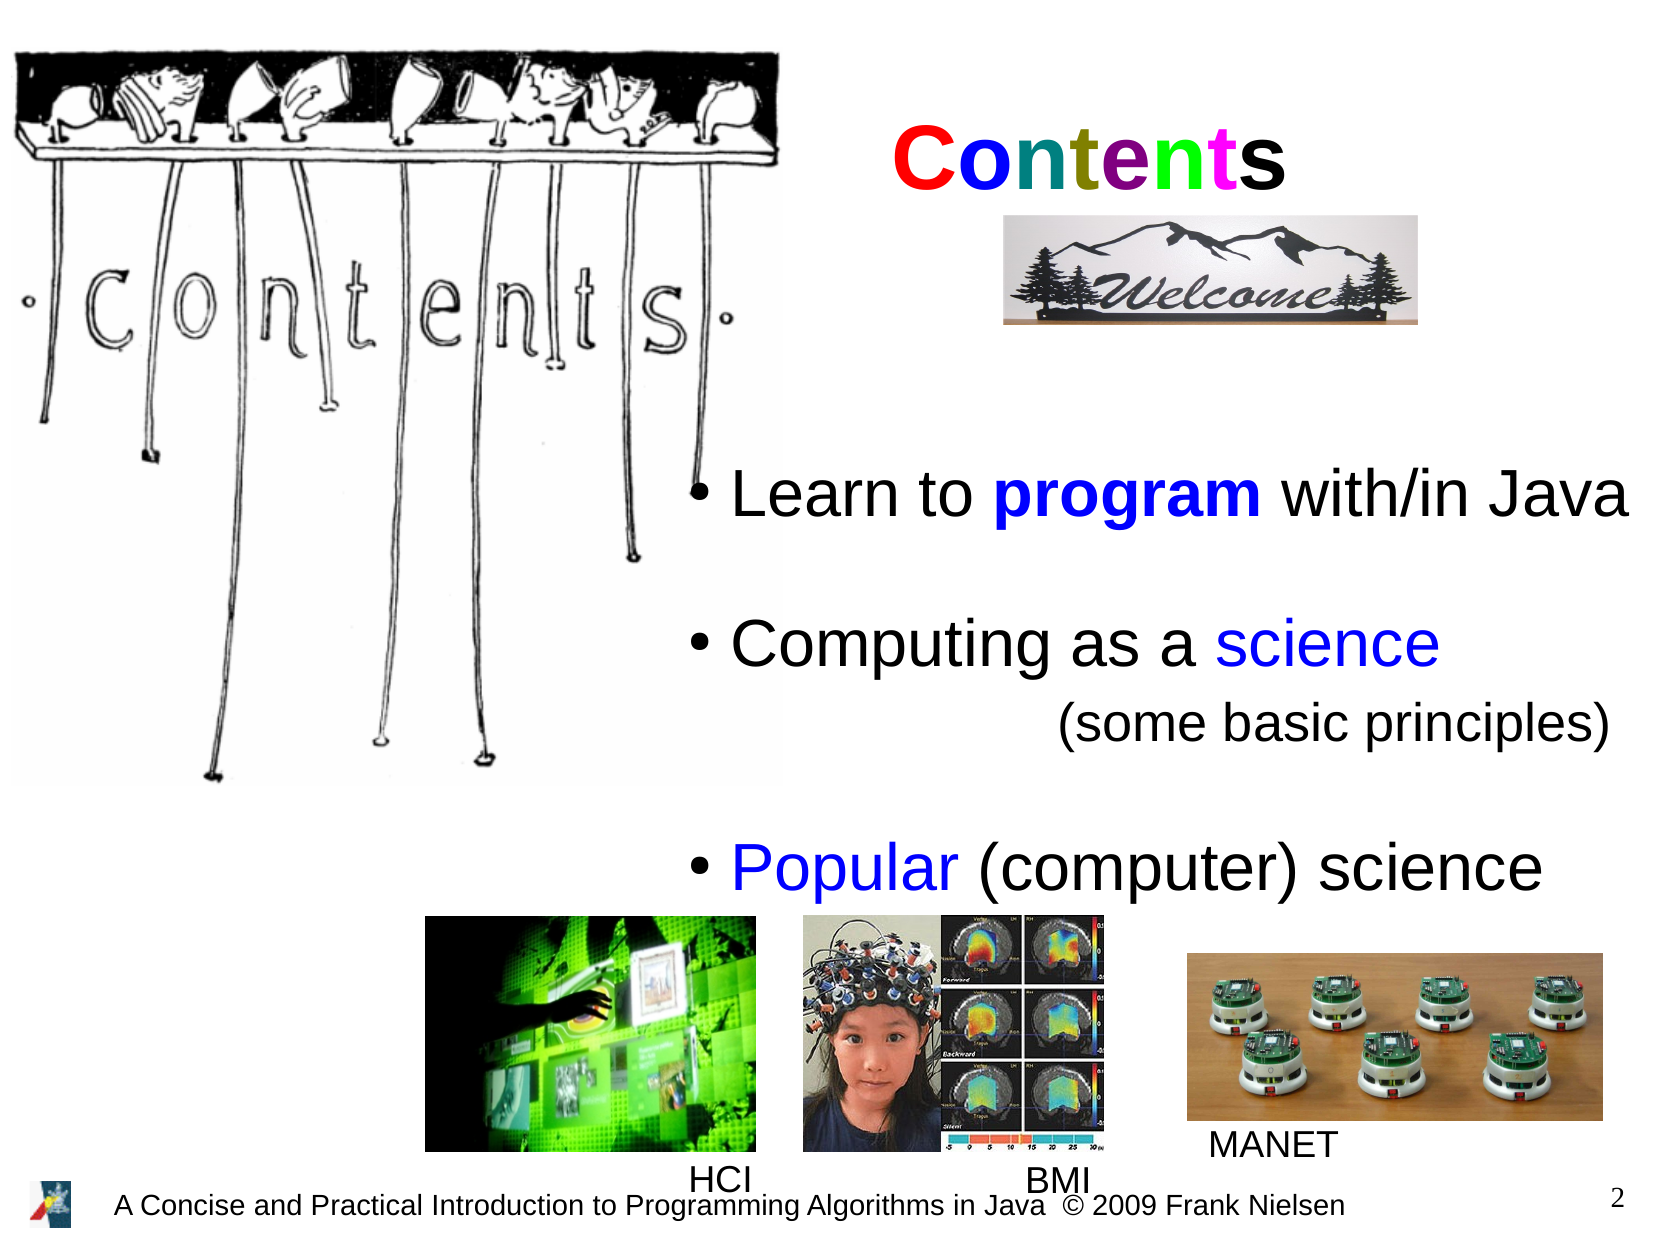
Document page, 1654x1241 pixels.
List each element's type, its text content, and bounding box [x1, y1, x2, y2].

picture [425, 916, 756, 1152]
text_box Learn to program with/in Java Computing as a science (some basic principles) Popular (computer) science [673, 448, 1648, 1010]
text_box MANET [1193, 1116, 1355, 1174]
picture [1003, 215, 1418, 325]
picture [11, 47, 783, 786]
picture [1187, 953, 1603, 1121]
picture [803, 915, 1104, 1152]
text_box HCI [673, 1151, 768, 1209]
text_box BMI [1010, 1151, 1107, 1209]
picture [29, 1181, 71, 1228]
text_box Contents [853, 98, 1304, 217]
